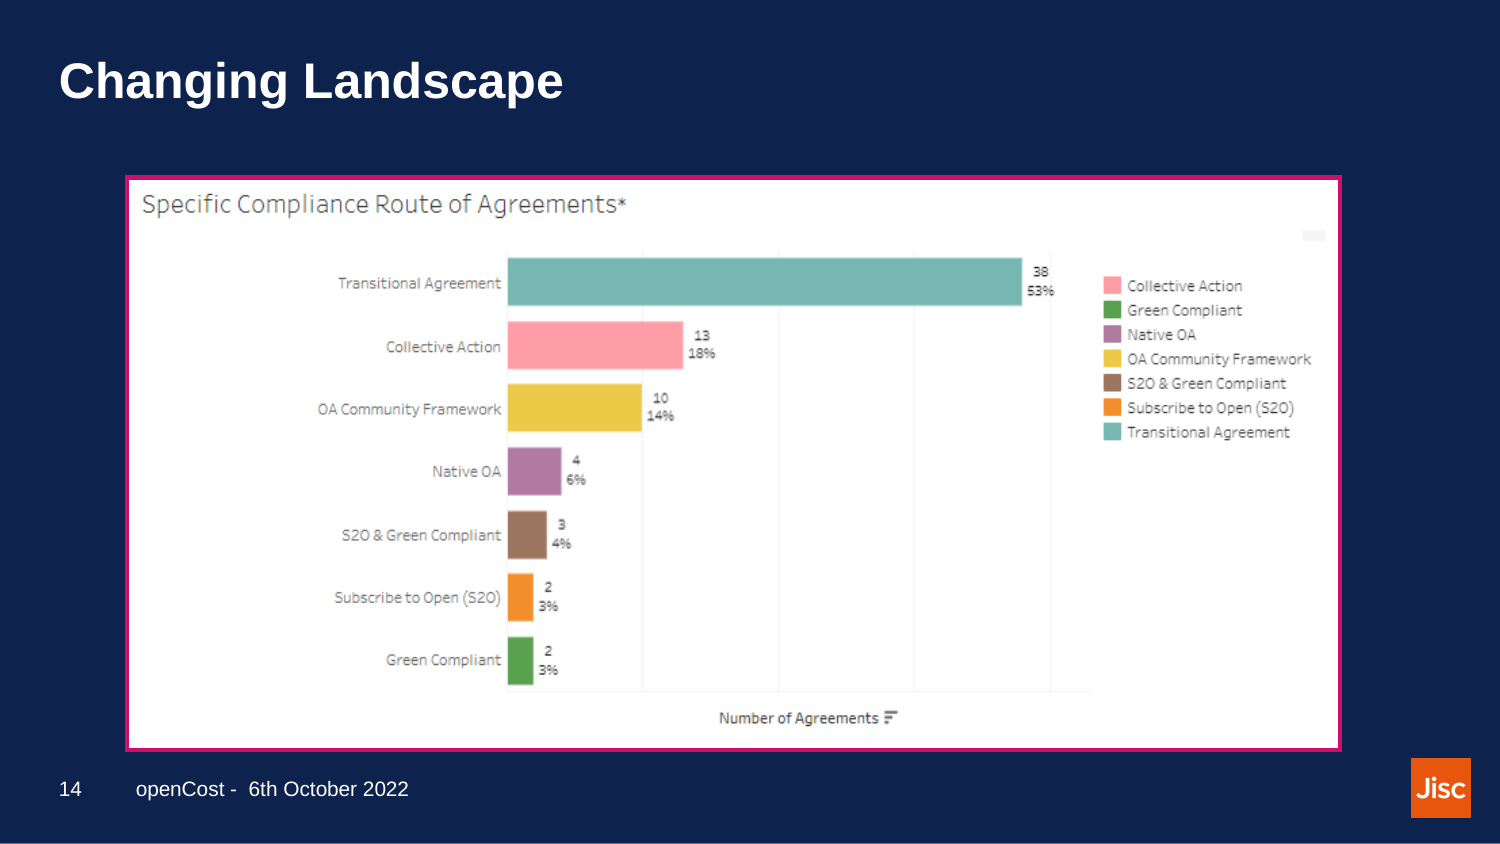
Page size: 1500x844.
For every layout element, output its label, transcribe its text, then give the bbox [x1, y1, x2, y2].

picture [129, 179, 1338, 748]
picture [1411, 758, 1471, 818]
slide_number <number> [58, 758, 92, 818]
footer openCost - 6th October 2022 [135, 758, 709, 818]
title Changing Landscape [58, 55, 1129, 112]
